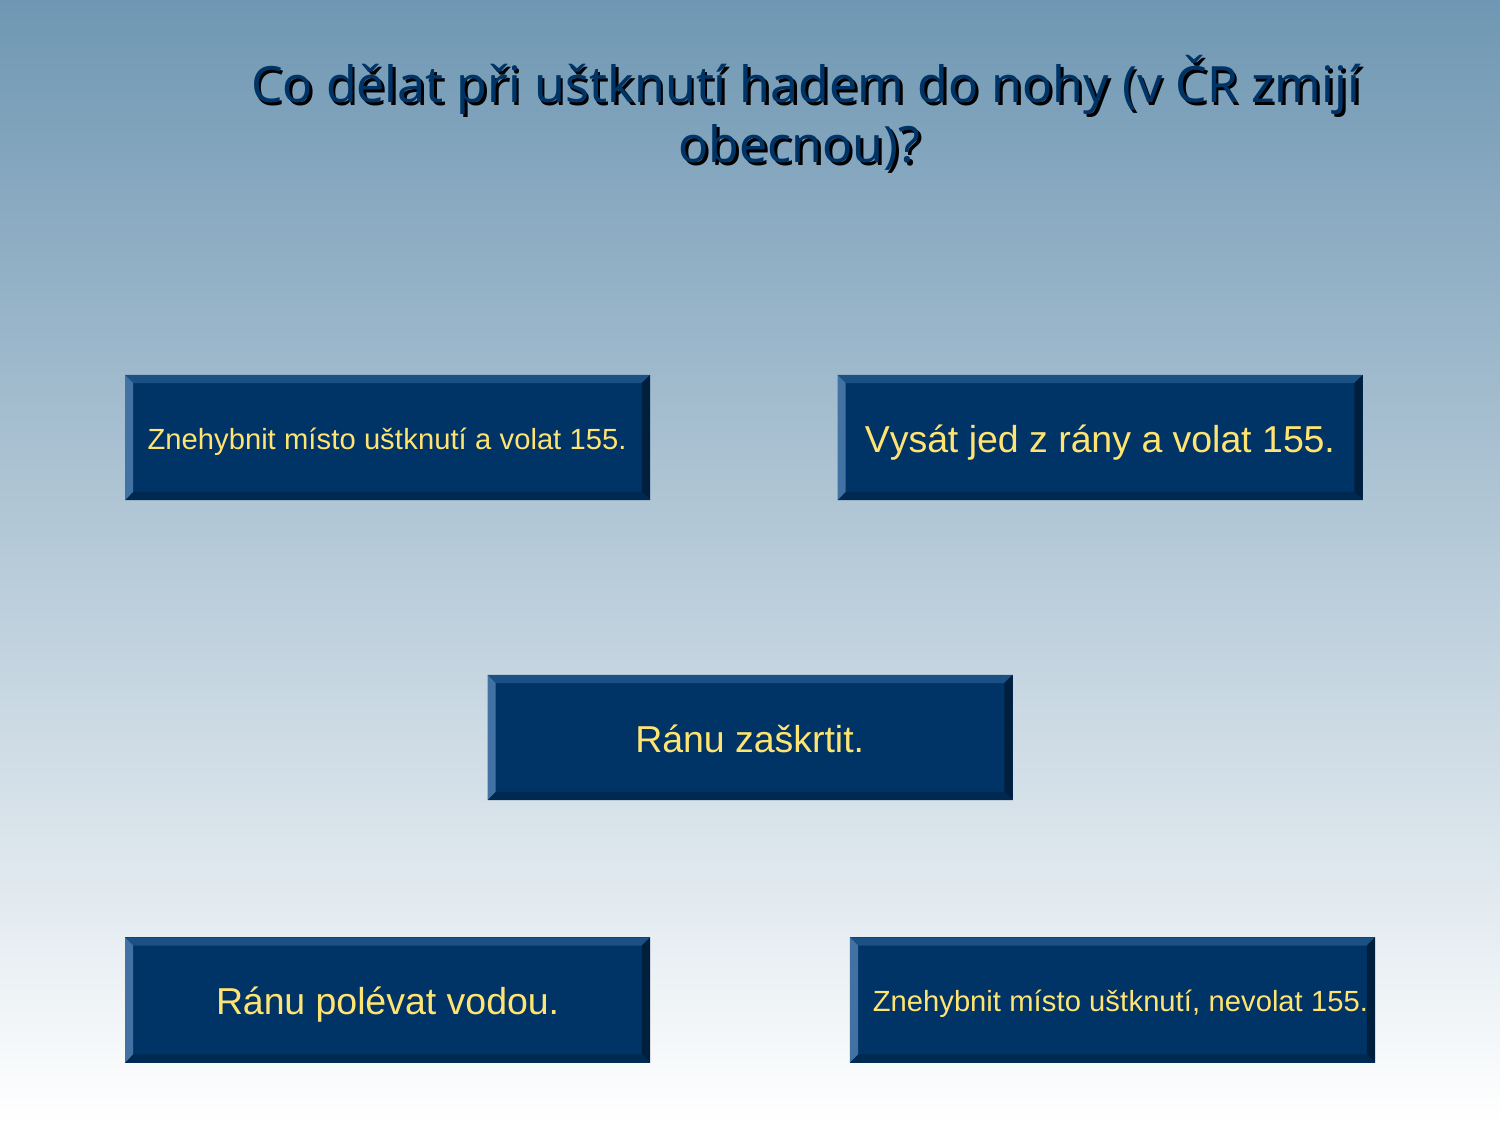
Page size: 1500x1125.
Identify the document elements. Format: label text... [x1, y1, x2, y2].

text_box Vysát jed z rány a volat 155. [846, 384, 1354, 491]
title Co dělat při uštknutí hadem do nohy (v ČR zmijí obecnou)? [199, 24, 1413, 201]
text_box Ránu polévat vodou. [134, 946, 641, 1054]
text_box Znehybnit místo uštknutí a volat 155. [134, 384, 641, 491]
text_box Znehybnit místo uštknutí, nevolat 155. [859, 946, 1366, 1054]
text_box Ránu zaškrtit. [496, 684, 1004, 791]
